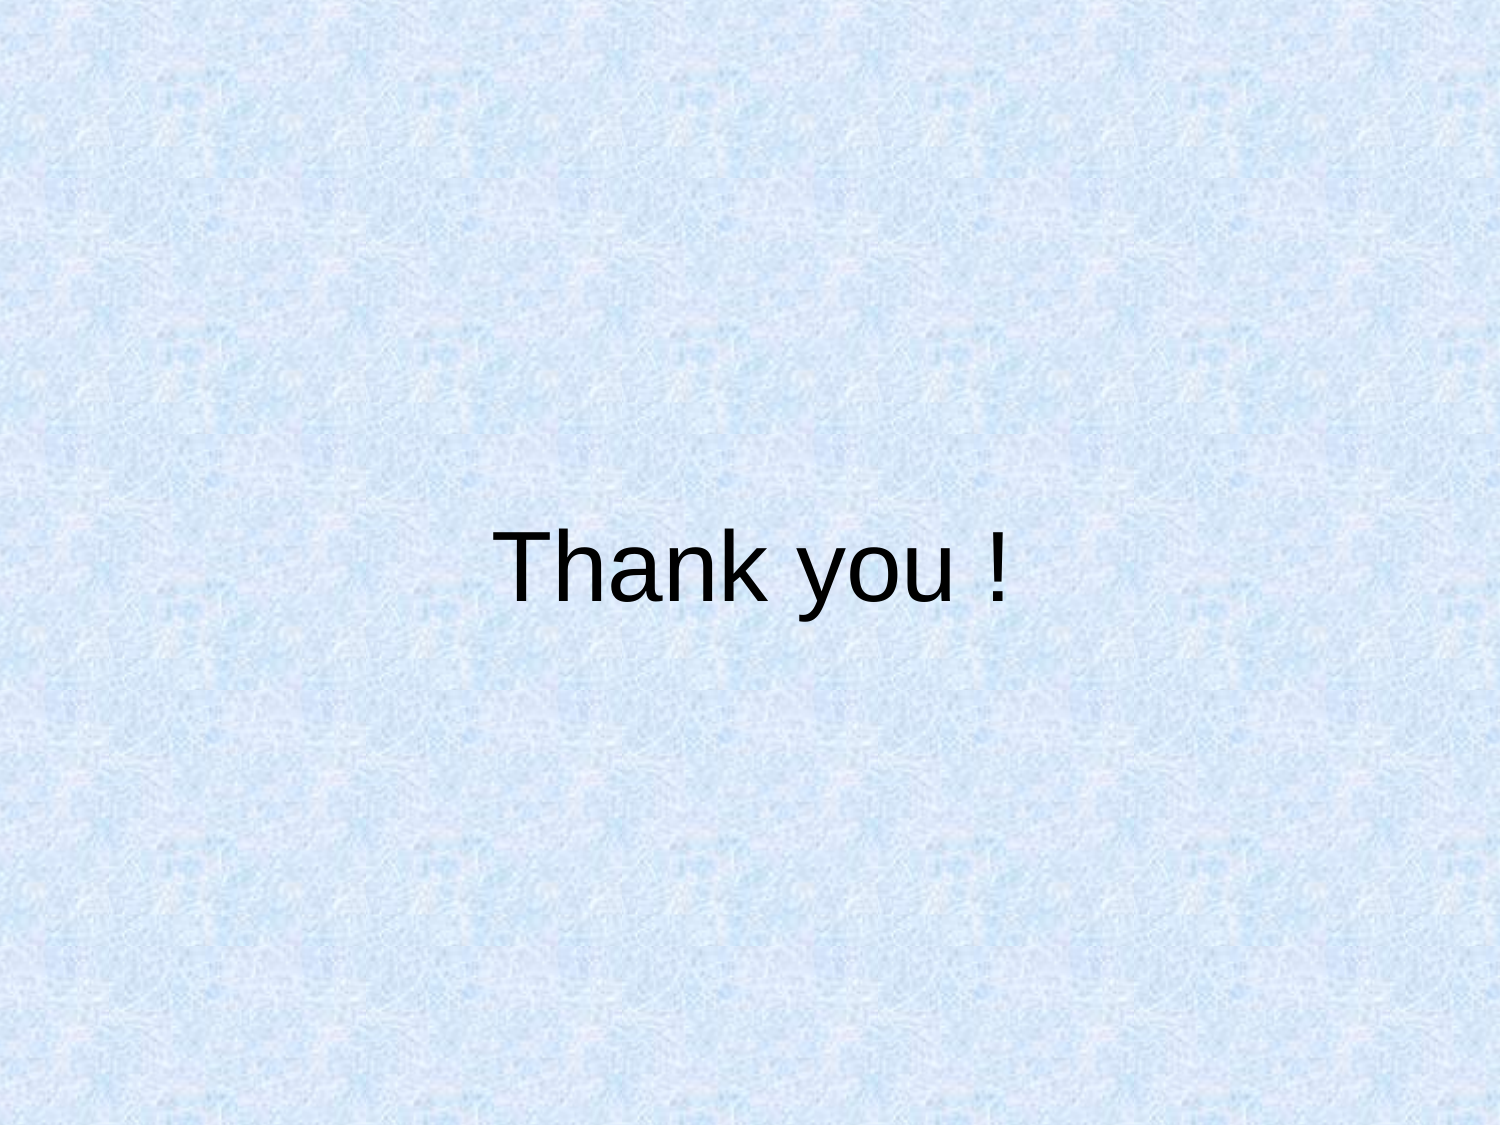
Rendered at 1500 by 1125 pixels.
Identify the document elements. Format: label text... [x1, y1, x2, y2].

picture [0, 0, 1500, 1125]
title Thank you ! [76, 467, 1427, 656]
